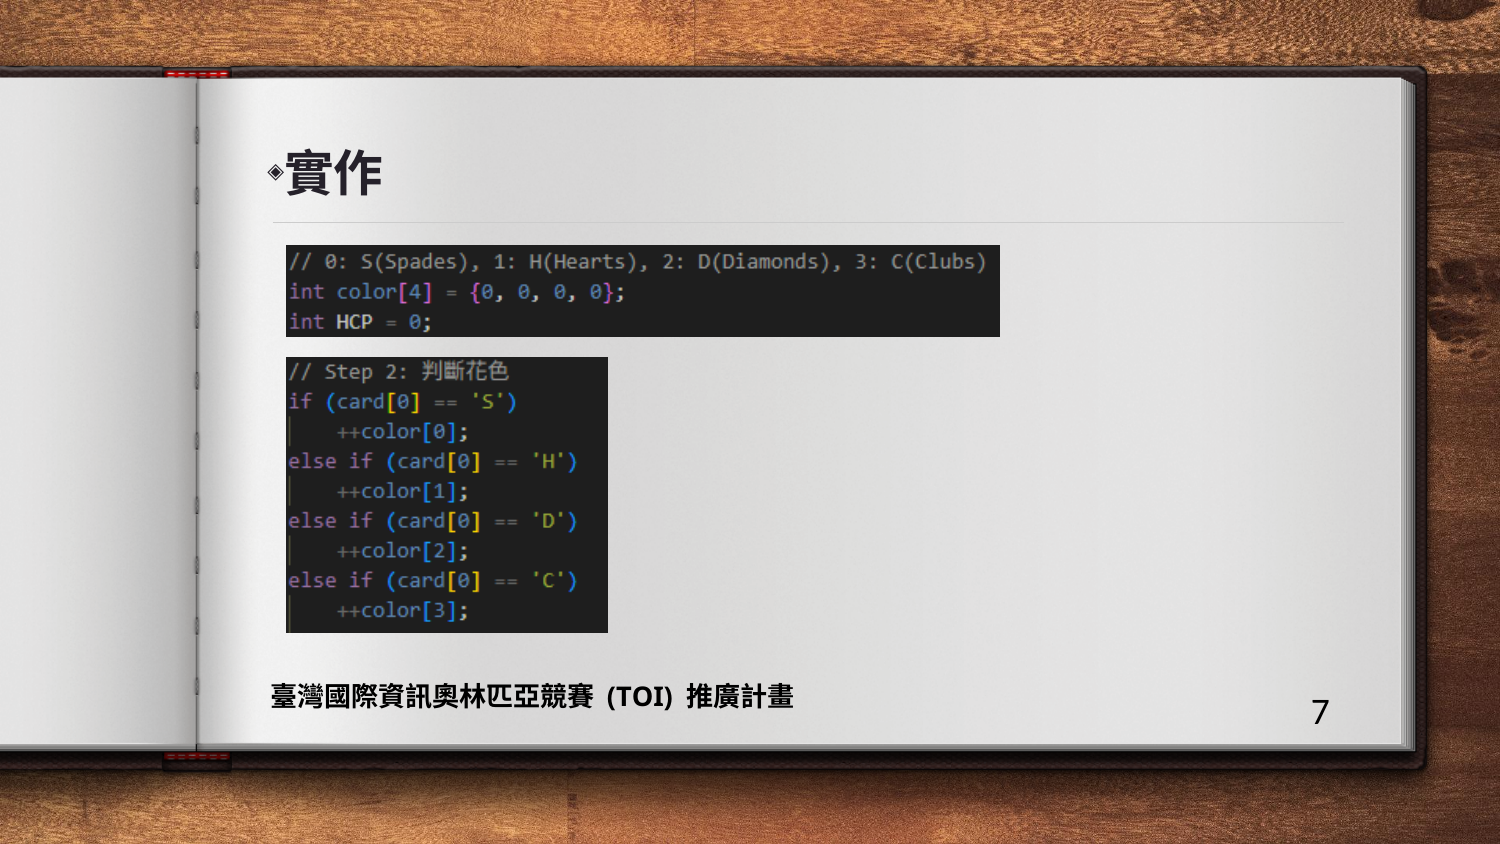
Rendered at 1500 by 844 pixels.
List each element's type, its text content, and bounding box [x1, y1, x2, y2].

picture [286, 245, 1000, 337]
picture [286, 357, 608, 633]
text_box 7 [1295, 672, 1386, 737]
list 實作 [252, 126, 1194, 216]
